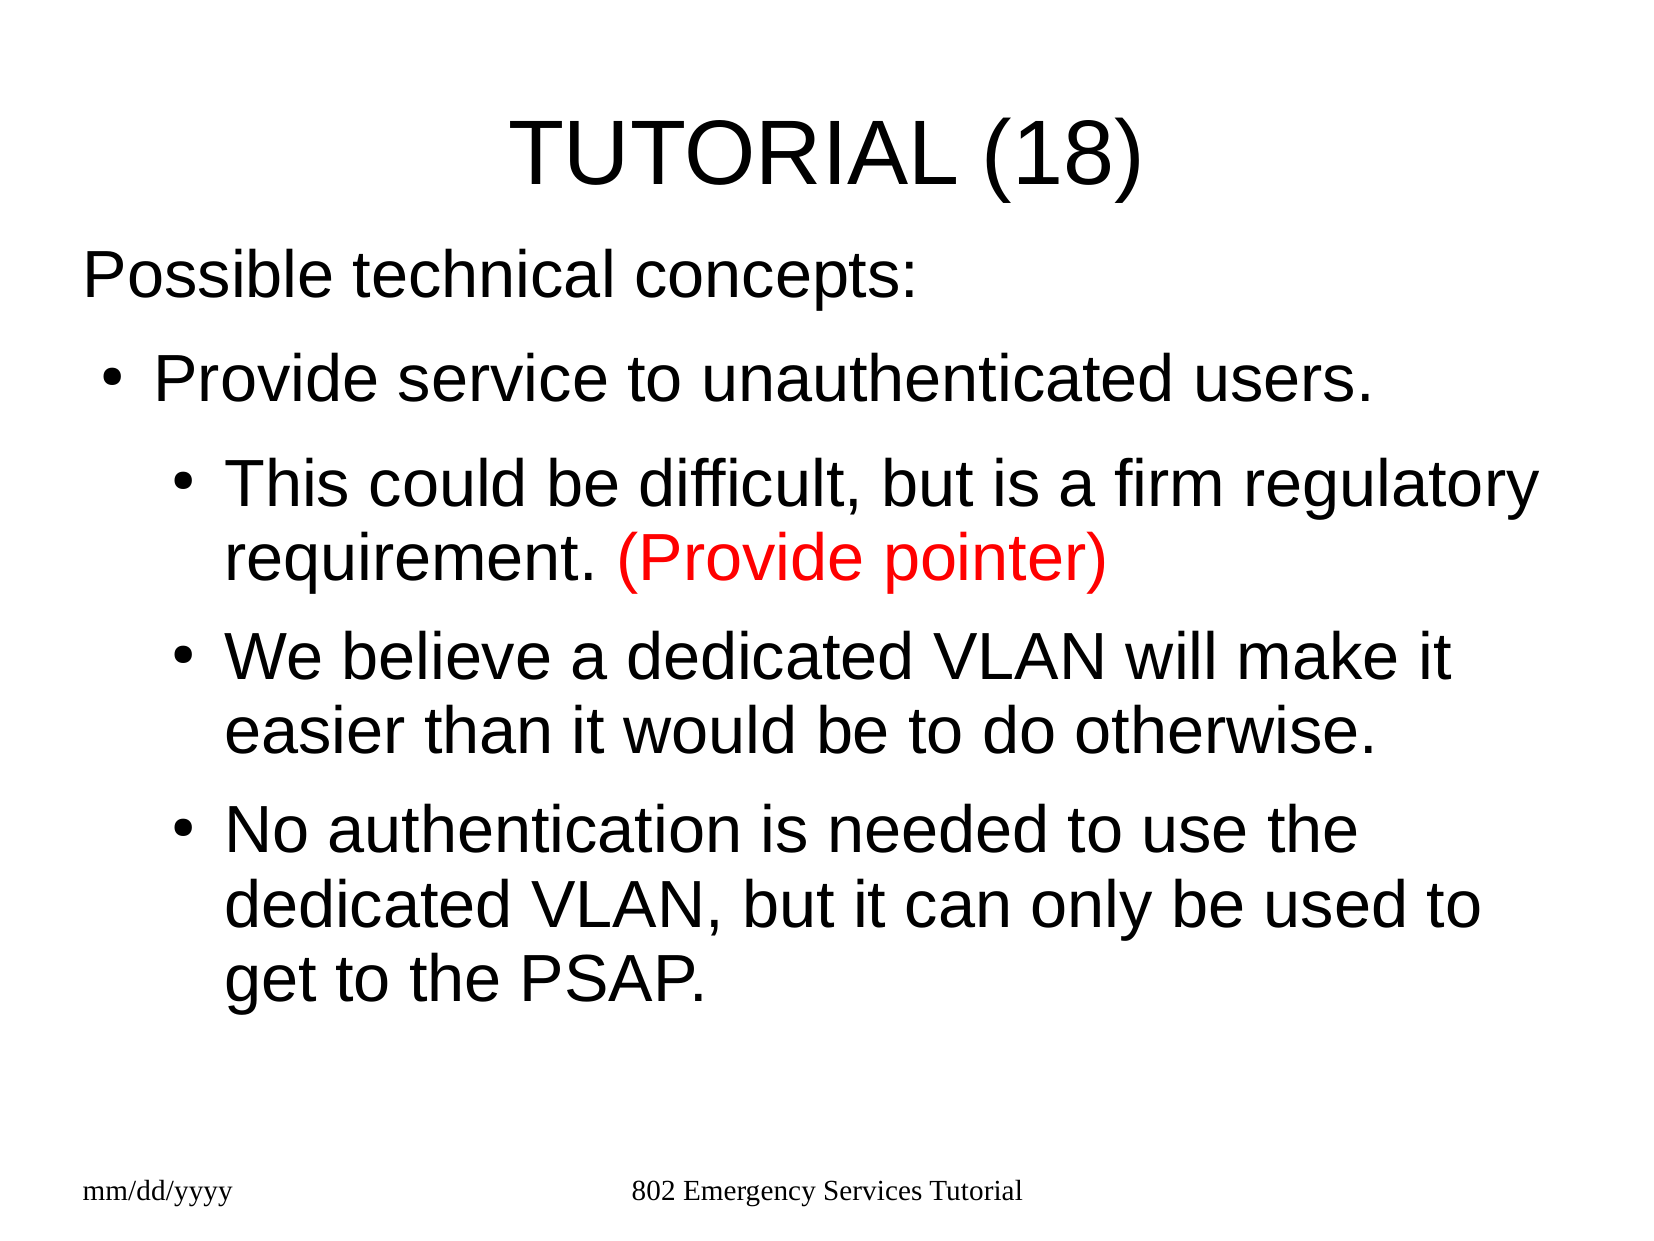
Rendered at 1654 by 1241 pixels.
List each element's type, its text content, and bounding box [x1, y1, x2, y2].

title TUTORIAL (18) [82, 49, 1571, 237]
list Possible technical concepts: Provide service to unauthenticated users. This could be difficult, but is a firm regulatory requirement. (Provide pointer) We believe a dedicated VLAN will make it easier than it would be to do otherwise. No authentication is needed to use the dedicated VLAN, but it can only be used to get to the PSAP. [82, 237, 1571, 1113]
